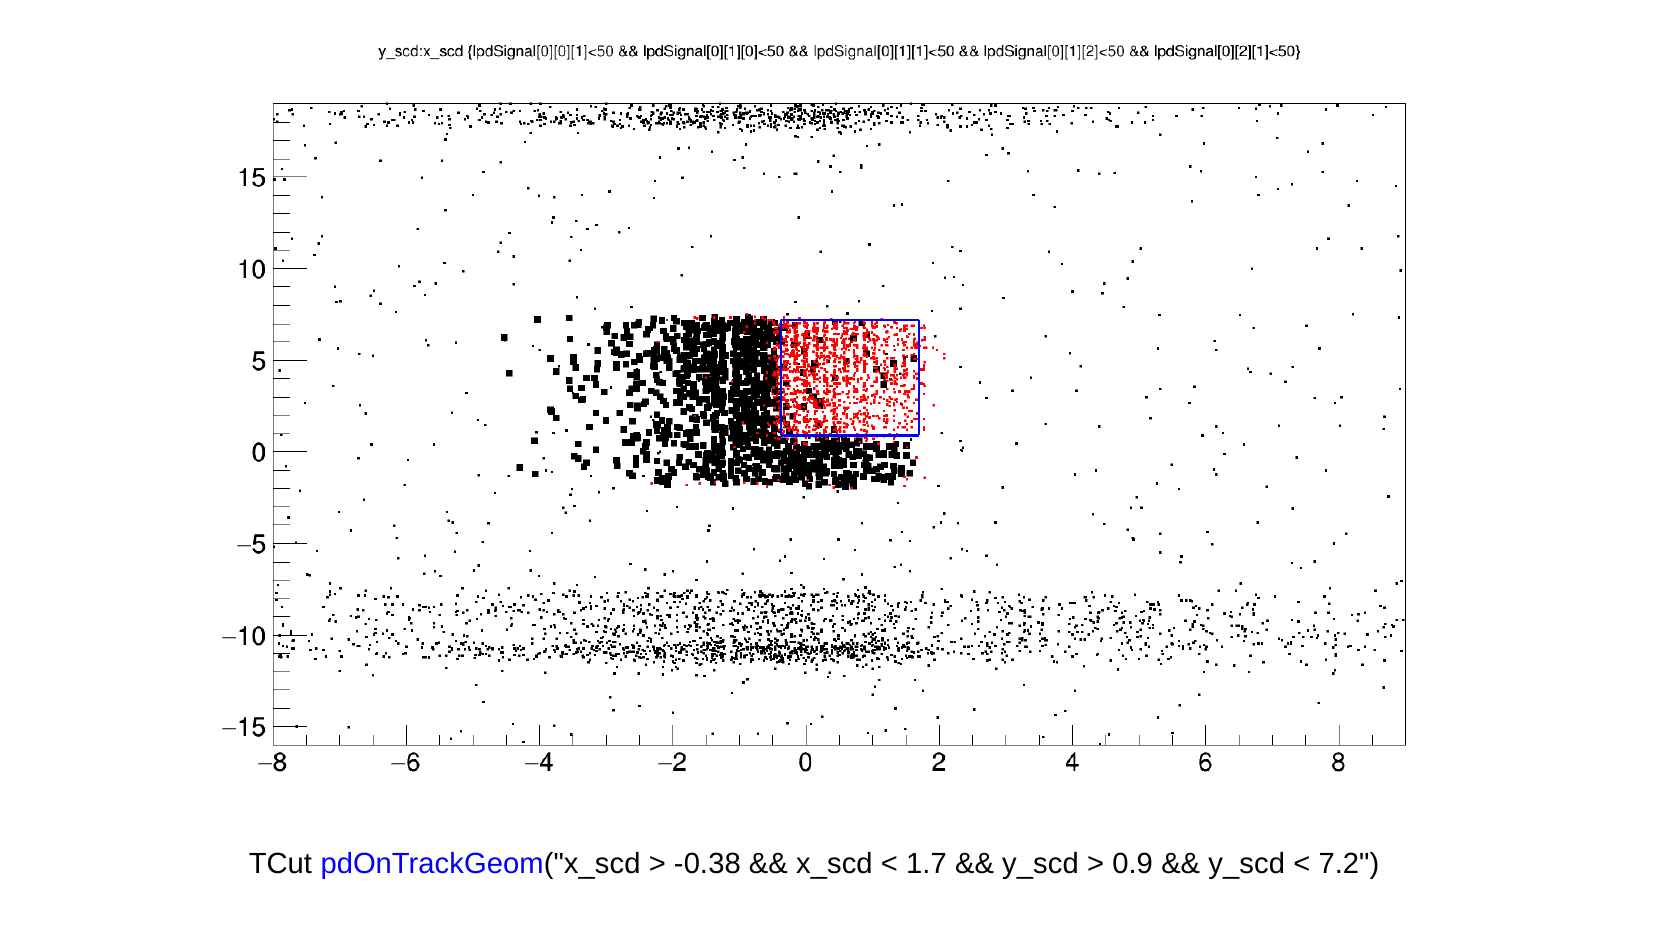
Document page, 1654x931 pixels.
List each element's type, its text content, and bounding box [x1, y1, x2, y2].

picture [209, 29, 1456, 811]
text_box TCut pdOnTrackGeom("x_scd > -0.38 && x_scd < 1.7 && y_scd > 0.9 && y_scd < 7.2") [234, 840, 1420, 888]
